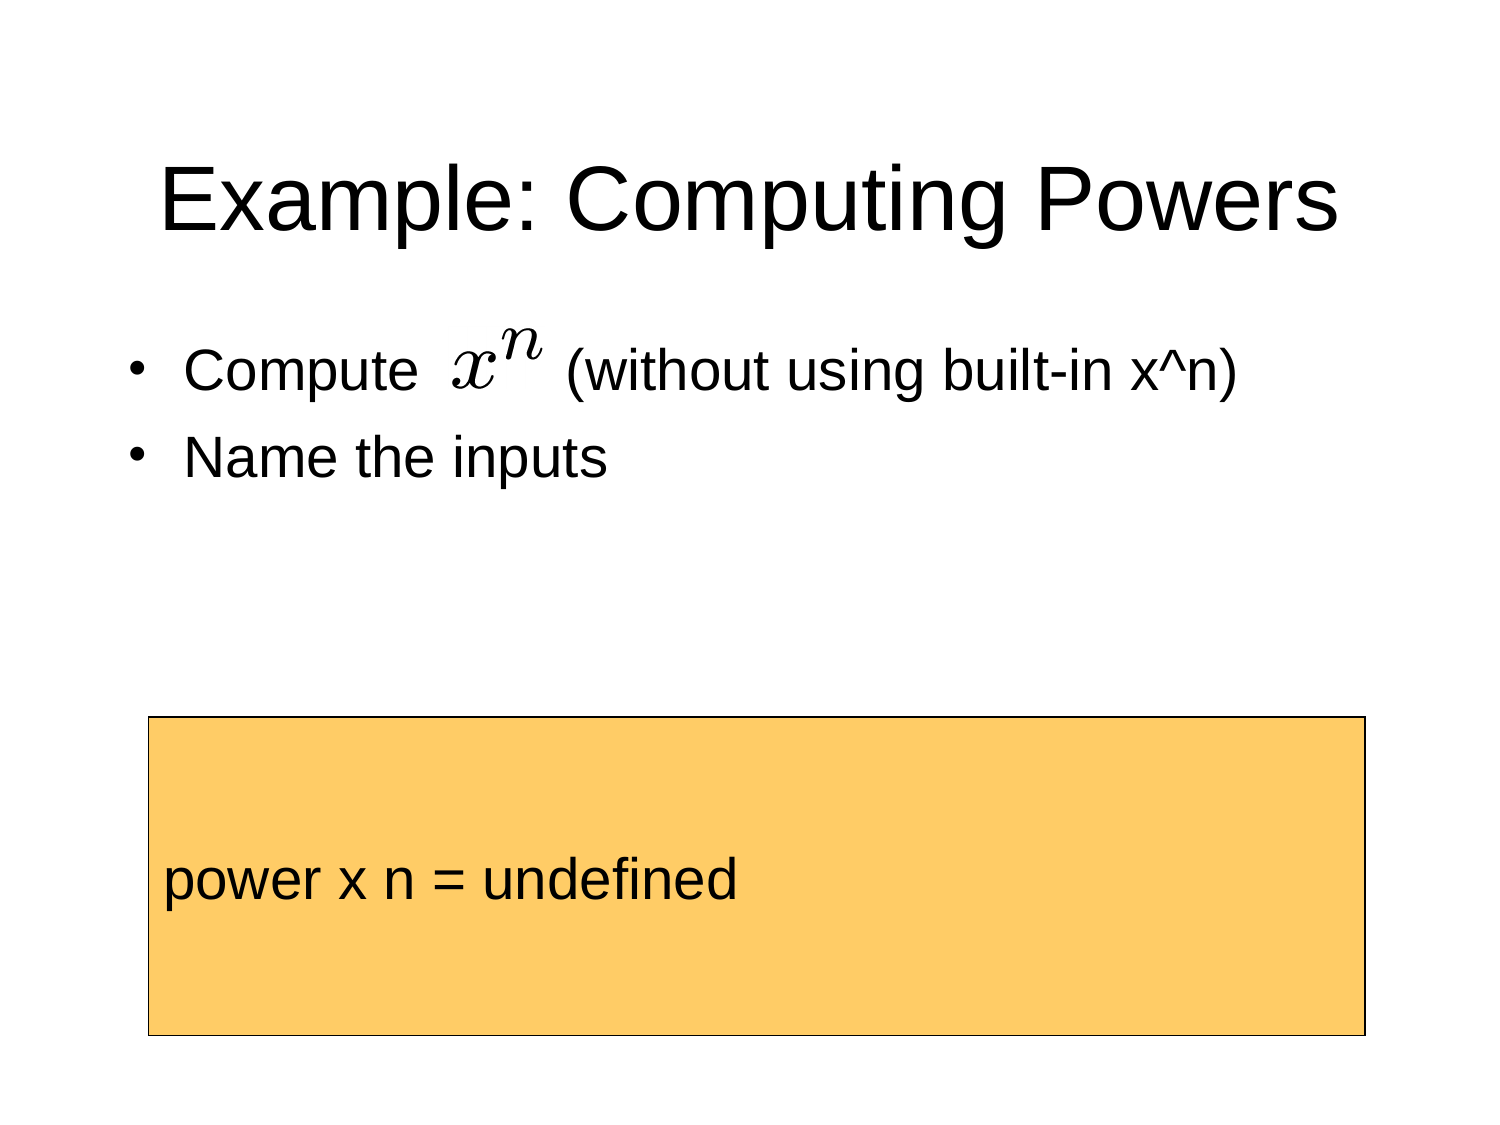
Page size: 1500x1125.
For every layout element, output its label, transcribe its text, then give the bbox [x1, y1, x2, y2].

list Compute (without using built-in x^n) Name the inputs [112, 324, 1388, 1000]
text_box power x n = undefined [148, 716, 1366, 1036]
title Example: Computing Powers [112, 99, 1388, 288]
picture [448, 326, 545, 389]
